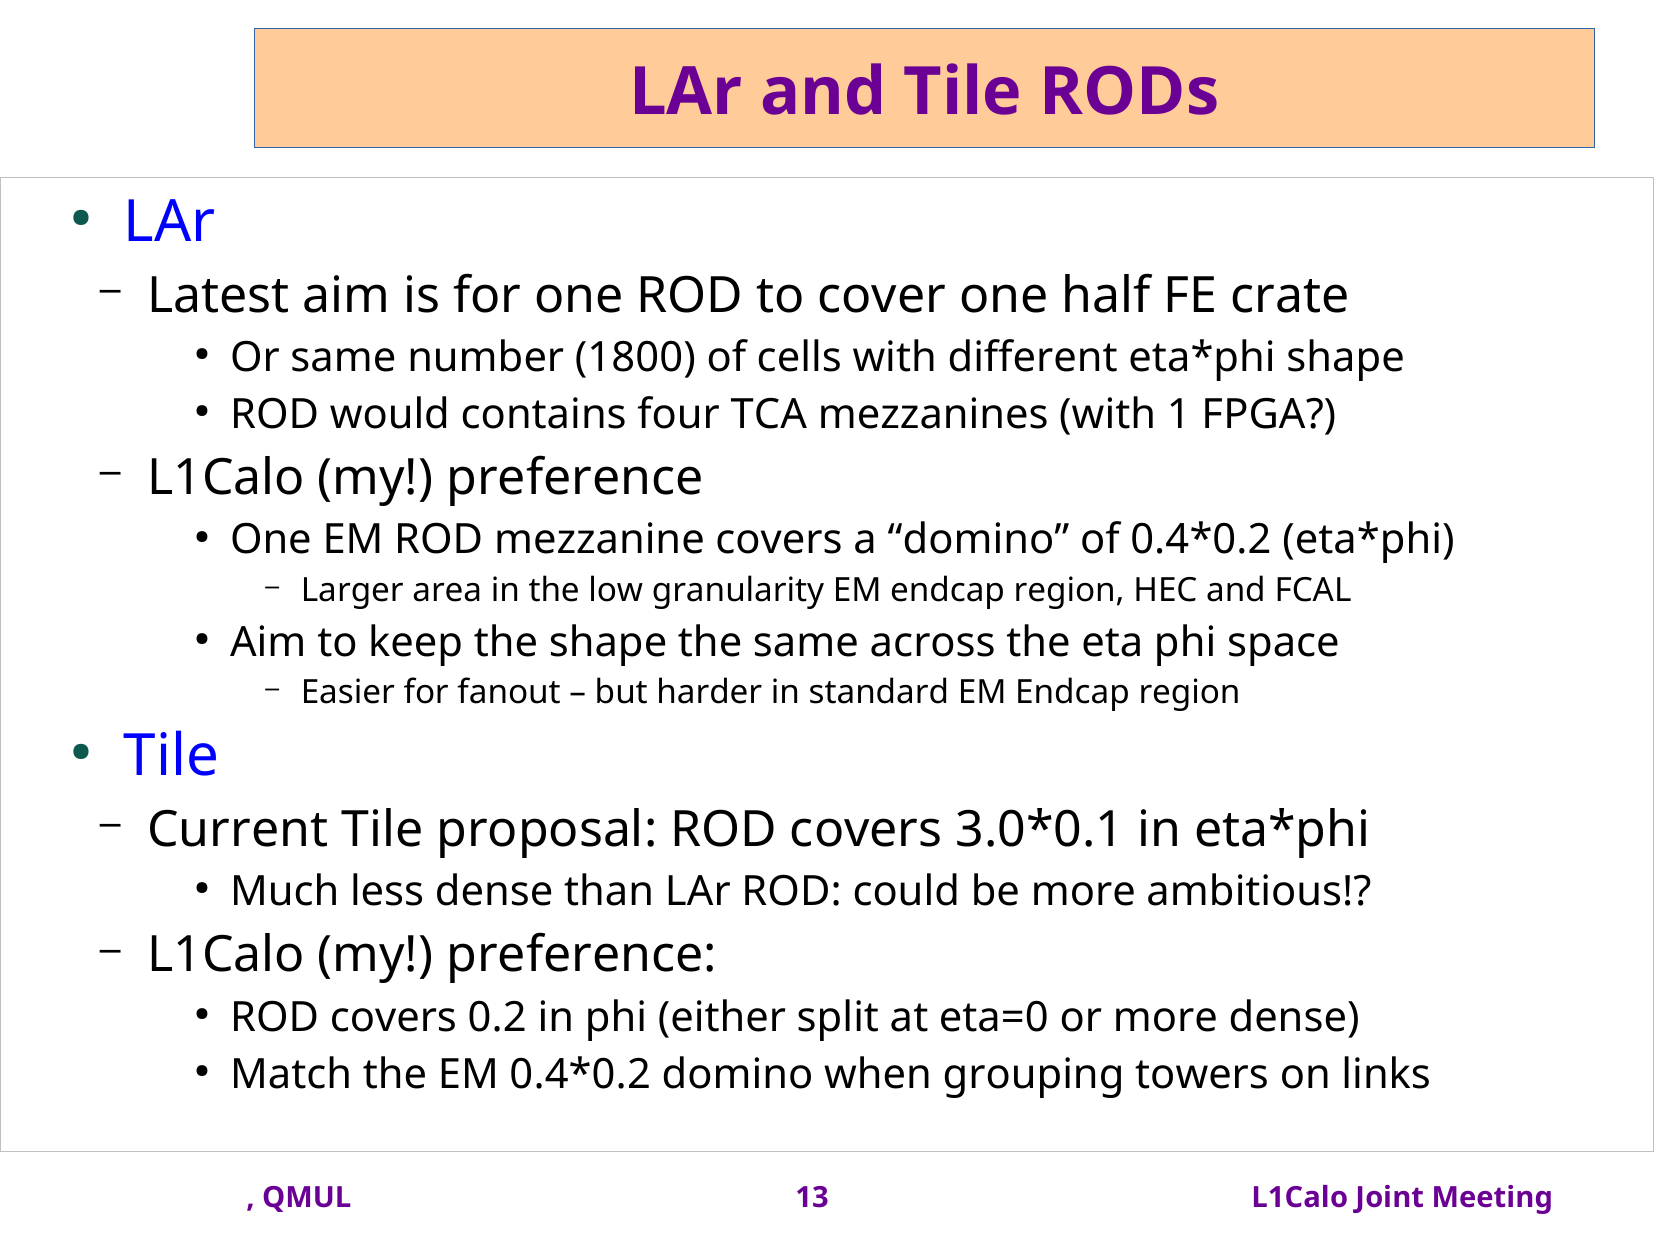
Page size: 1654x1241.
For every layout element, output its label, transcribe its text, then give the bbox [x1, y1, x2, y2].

list LAr Latest aim is for one ROD to cover one half FE crate Or same number (1800) of cells with different eta*phi shape ROD would contains four TCA mezzanines (with 1 FPGA?) L1Calo (my!) preference One EM ROD mezzanine covers a “domino” of 0.4*0.2 (eta*phi) Larger area in the low granularity EM endcap region, HEC and FCAL Aim to keep the shape the same across the eta phi space Easier for fanout – but harder in standard EM Endcap region Tile Current Tile proposal: ROD covers 3.0*0.1 in eta*phi Much less dense than LAr ROD: could be more ambitious!? L1Calo (my!) preference: ROD covers 0.2 in phi (either split at eta=0 or more dense) Match the EM 0.4*0.2 domino when grouping towers on links [52, 179, 1598, 1152]
title LAr and Tile RODs [254, 28, 1595, 148]
